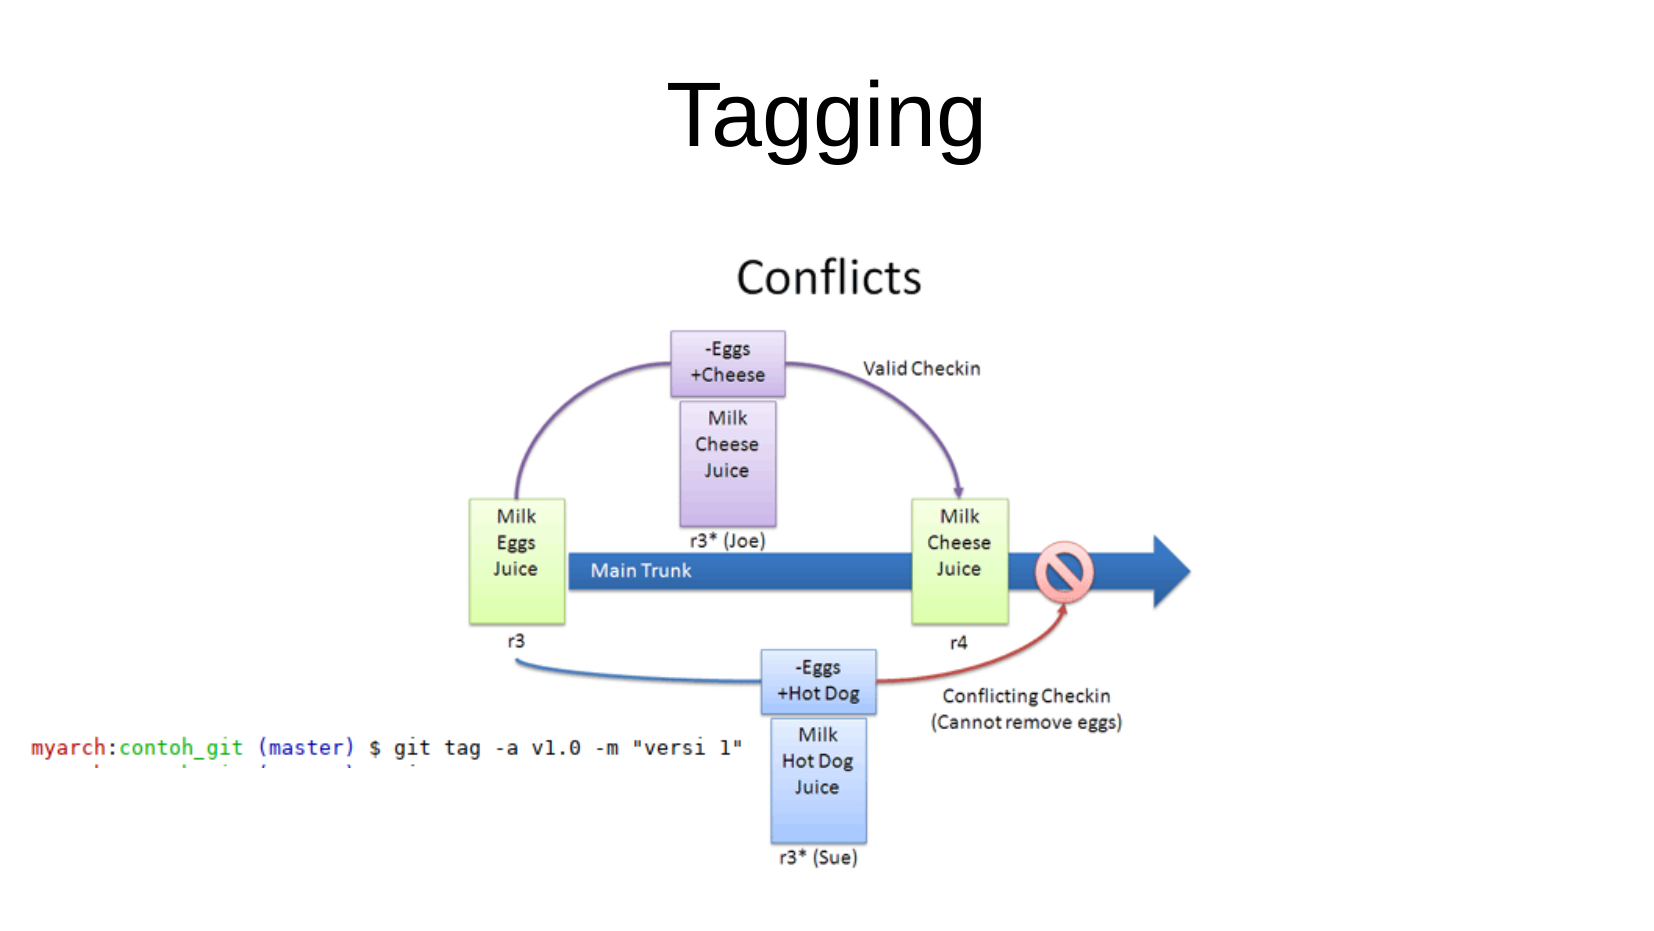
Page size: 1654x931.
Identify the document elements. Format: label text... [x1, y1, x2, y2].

title Tagging [82, 37, 1571, 193]
picture [30, 221, 1221, 877]
